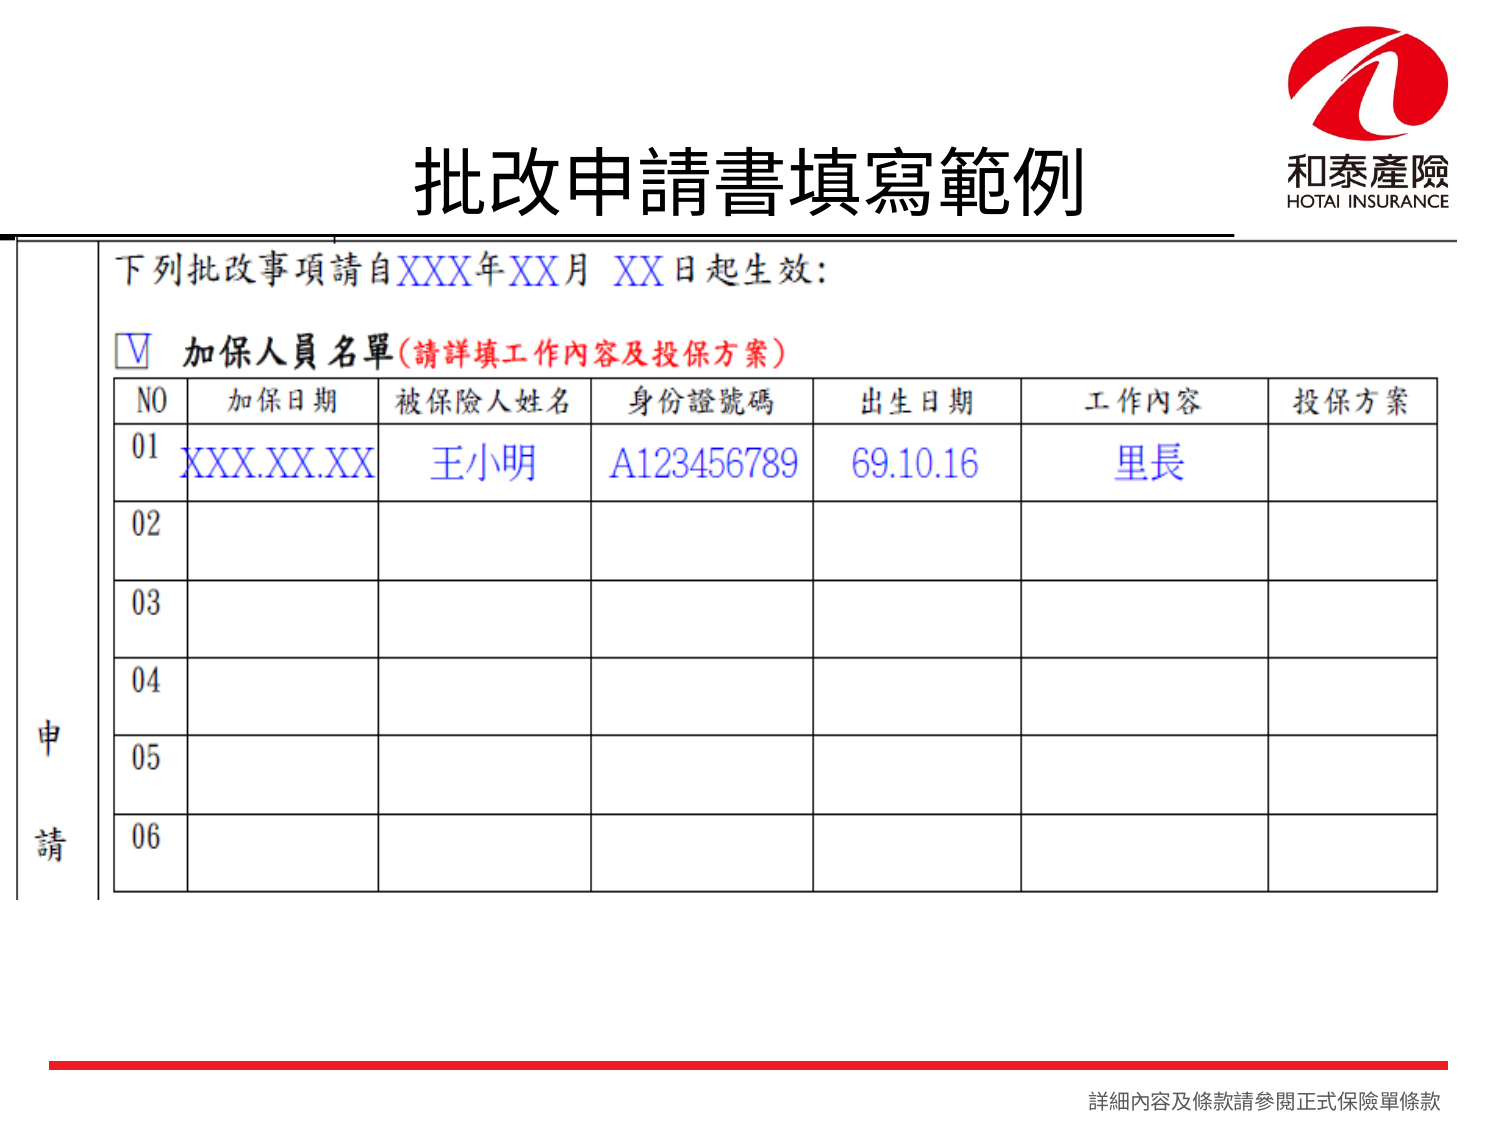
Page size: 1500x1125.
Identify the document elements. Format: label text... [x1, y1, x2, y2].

text_box 詳細內容及條款請參閱正式保險單條款 [501, 1081, 1456, 1122]
title 批改申請書填寫範例 [125, 123, 1375, 237]
picture [49, 1061, 1448, 1070]
picture [1256, 5, 1478, 227]
picture [15, 237, 1457, 900]
